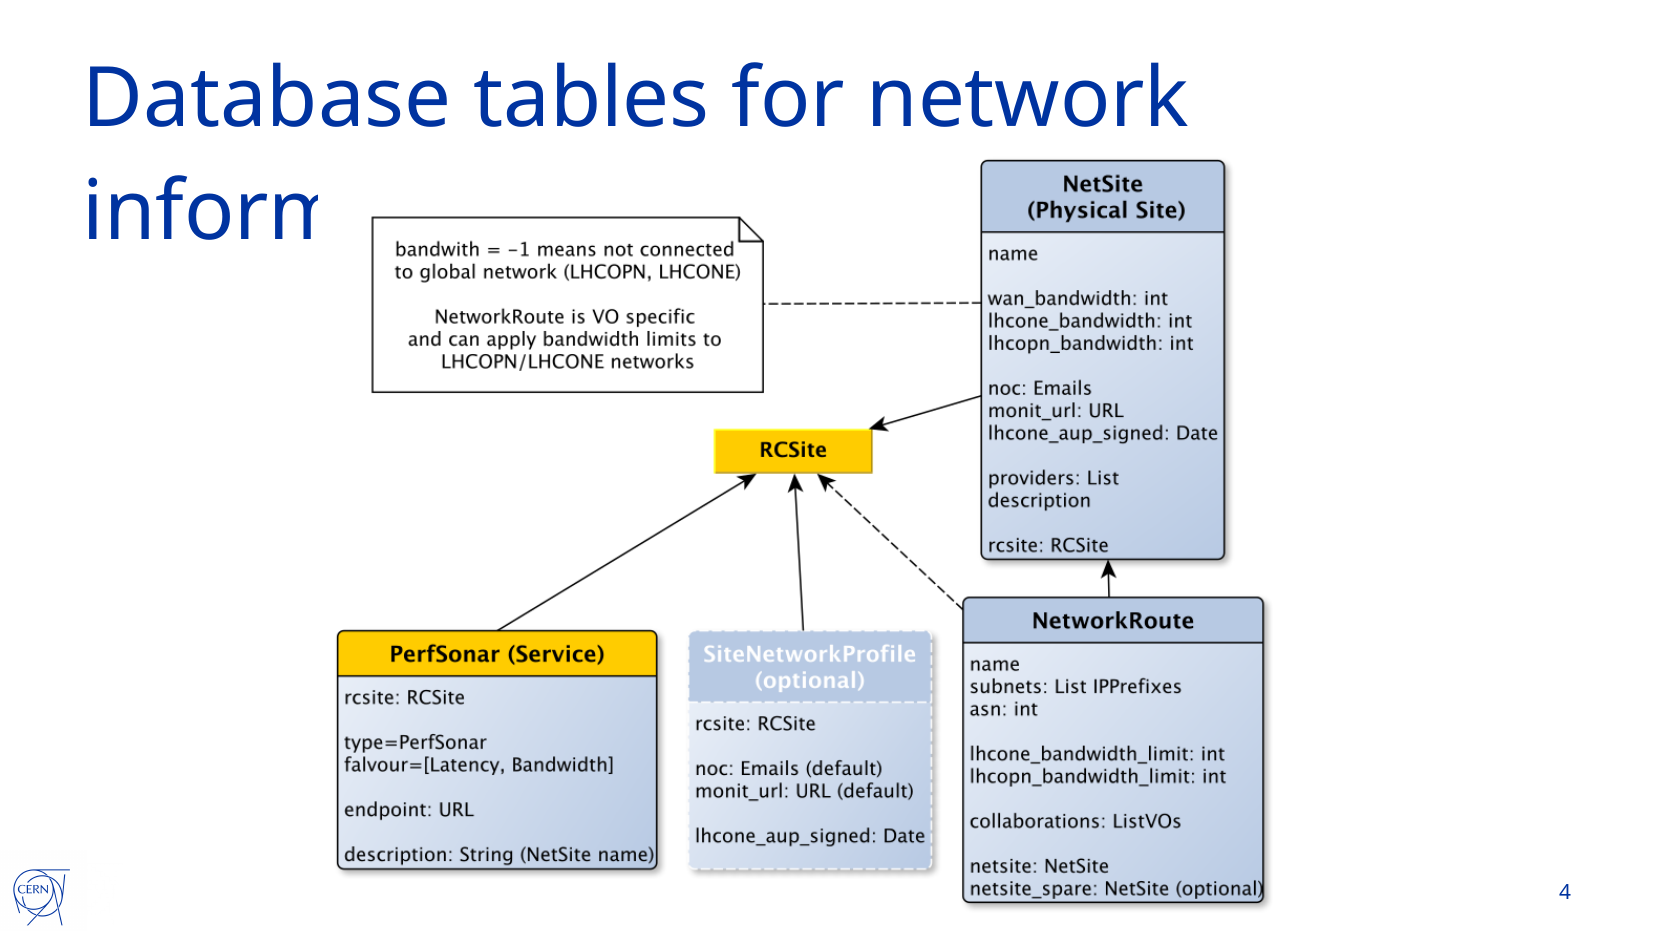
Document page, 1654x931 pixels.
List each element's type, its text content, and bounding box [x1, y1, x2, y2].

picture [0, 850, 127, 931]
title Database tables for network information [82, 37, 1571, 193]
picture [318, 141, 1276, 922]
